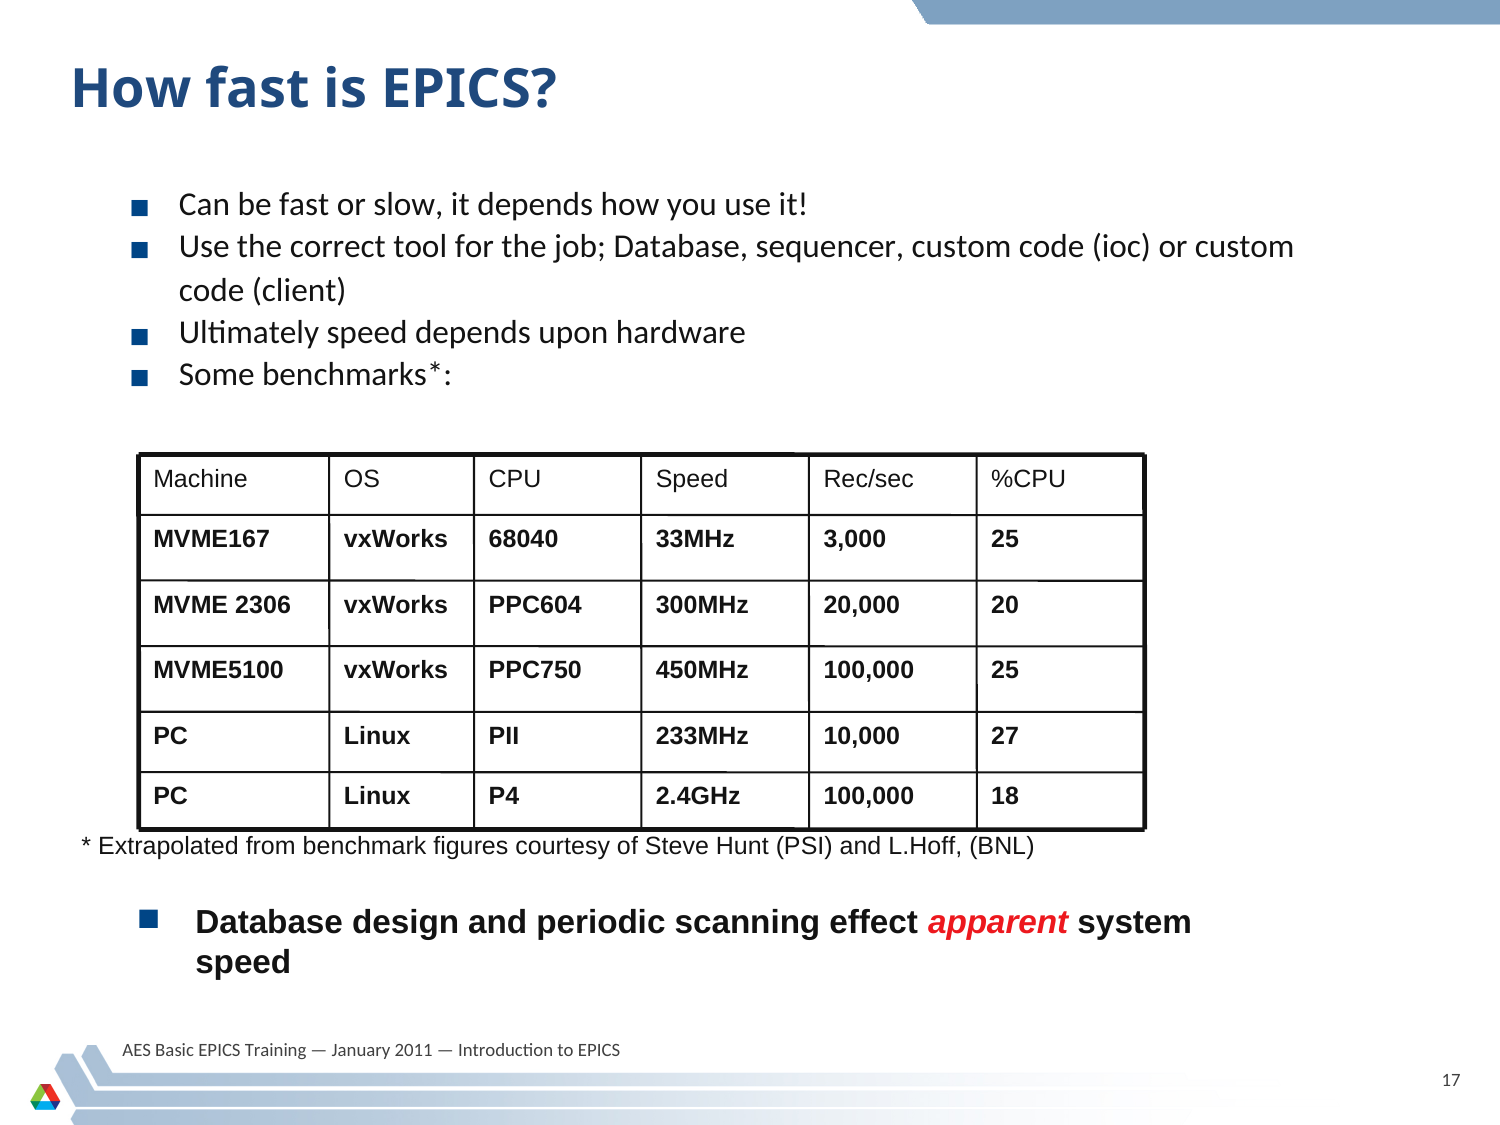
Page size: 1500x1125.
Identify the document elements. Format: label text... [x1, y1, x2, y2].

text_box * Extrapolated from benchmark figures courtesy of Steve Hunt (PSI) and L.Hoff, (BNL)‏ [66, 828, 1164, 867]
text_box 450MHz [643, 648, 808, 710]
picture [0, 0, 1500, 26]
text_box Machine [141, 457, 328, 513]
picture [0, 1037, 1500, 1125]
text_box Speed [643, 457, 807, 513]
text_box 33MHz [643, 516, 807, 579]
text_box 300MHz [643, 582, 807, 645]
text_box 20,000 [810, 582, 975, 645]
text_box 25 [978, 517, 1142, 579]
text_box 27 [978, 713, 1142, 771]
text_box vxWorks [331, 648, 473, 710]
text_box OS [331, 457, 472, 513]
text_box 25 [978, 648, 1142, 710]
text_box MVME 2306 [141, 582, 328, 645]
text_box MVME5100 [141, 648, 328, 710]
text_box CPU [476, 457, 640, 513]
text_box vxWorks [331, 582, 473, 645]
title How fast is EPICS? [55, 54, 1361, 125]
text_box Database design and periodic scanning effect apparent system speed [124, 892, 1308, 988]
text_box 100,000 [811, 648, 975, 710]
text_box 233MHz [643, 713, 808, 771]
text_box PPC604 [476, 582, 640, 645]
text_box PII [476, 713, 640, 771]
text_box P4 [476, 774, 640, 827]
text_box vxWorks [331, 516, 473, 579]
text_box 2.4GHz [643, 774, 808, 827]
text_box 10,000 [811, 713, 975, 771]
text_box 20 [978, 582, 1142, 645]
text_box PC [142, 774, 328, 827]
text_box 100,000 [811, 774, 975, 827]
list Can be fast or slow, it depends how you use it! Use the correct tool for the job; Database, sequencer, custom code (ioc) or custom code (client)‏ Ultimately speed depends upon hardware Some benchmarks*: [114, 183, 1359, 427]
text_box %CPU [978, 457, 1142, 514]
text_box 68040 [476, 516, 640, 579]
text_box Linux [331, 774, 473, 827]
text_box PPC750 [476, 648, 640, 710]
text_box MVME167 [141, 516, 328, 579]
text_box Rec/sec [810, 457, 975, 514]
text_box 18 [978, 774, 1142, 827]
text_box 3,000 [810, 517, 975, 579]
text_box Linux [331, 713, 473, 771]
text_box PC [142, 713, 328, 771]
